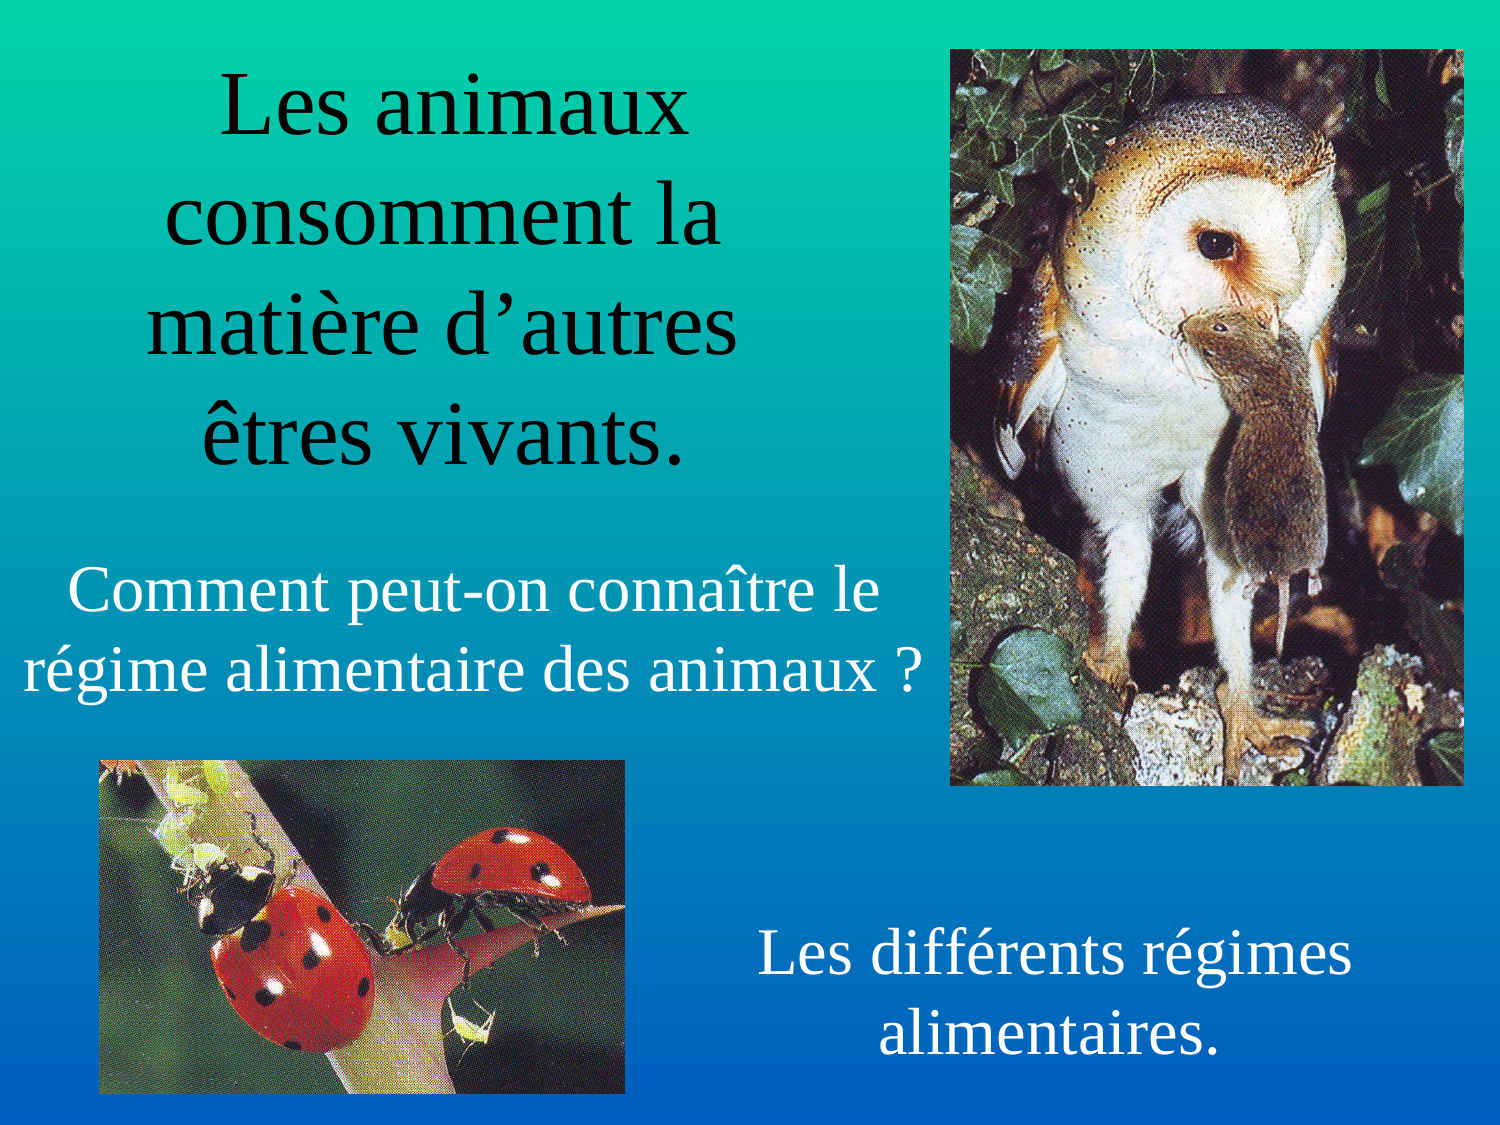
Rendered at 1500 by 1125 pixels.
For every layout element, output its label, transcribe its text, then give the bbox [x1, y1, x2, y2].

text_box Les animaux consomment la matière d’autres êtres vivants. [49, 37, 838, 488]
picture [99, 761, 625, 1094]
text_box Les différents régimes alimentaires. [737, 899, 1375, 1076]
text_box Comment peut-on connaître le régime alimentaire des animaux ? [0, 537, 950, 713]
picture [950, 49, 1500, 785]
